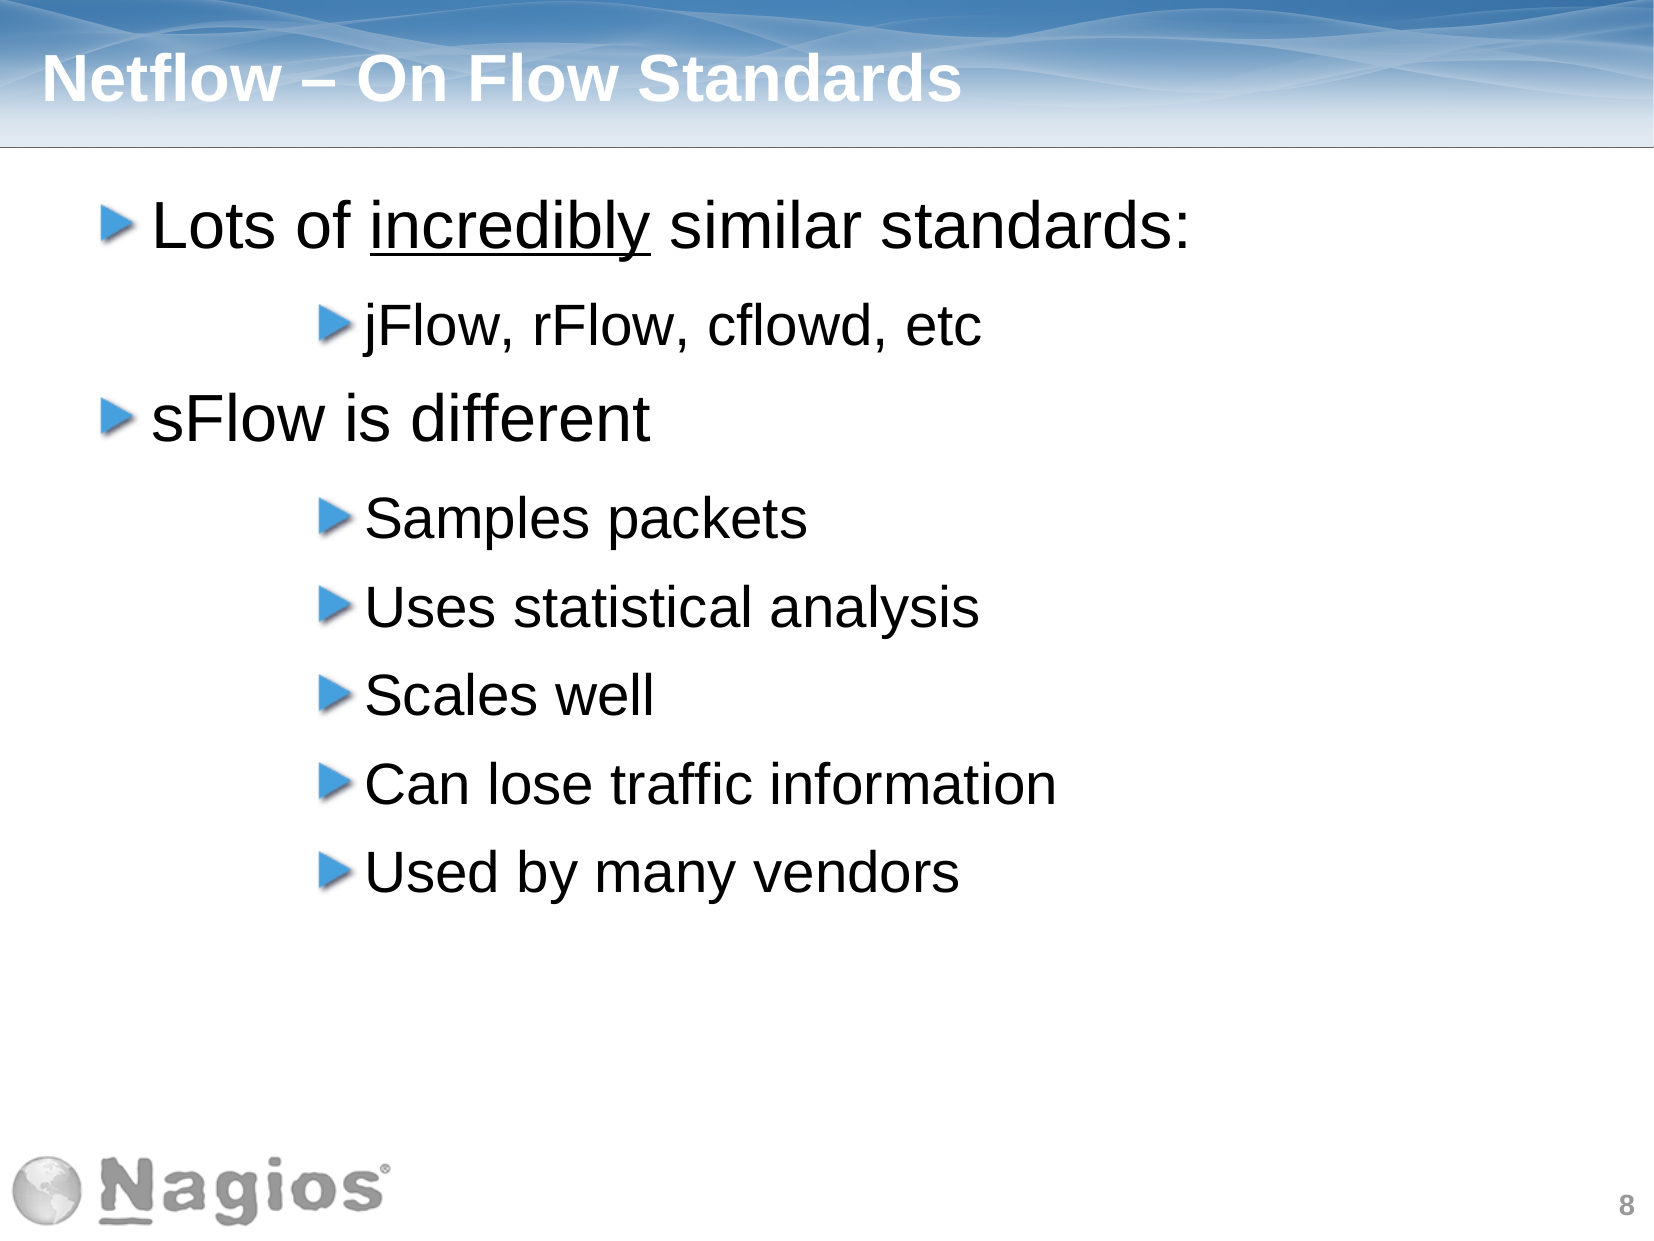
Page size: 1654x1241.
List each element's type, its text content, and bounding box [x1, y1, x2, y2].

picture [0, 0, 1654, 147]
list Lots of incredibly similar standards: jFlow, rFlow, cflowd, etc sFlow is different Samples packets Uses statistical analysis Scales well Can lose traffic information Used by many vendors [80, 188, 1569, 1007]
title Netflow – On Flow Standards [41, 29, 1248, 127]
picture [5, 1143, 400, 1239]
